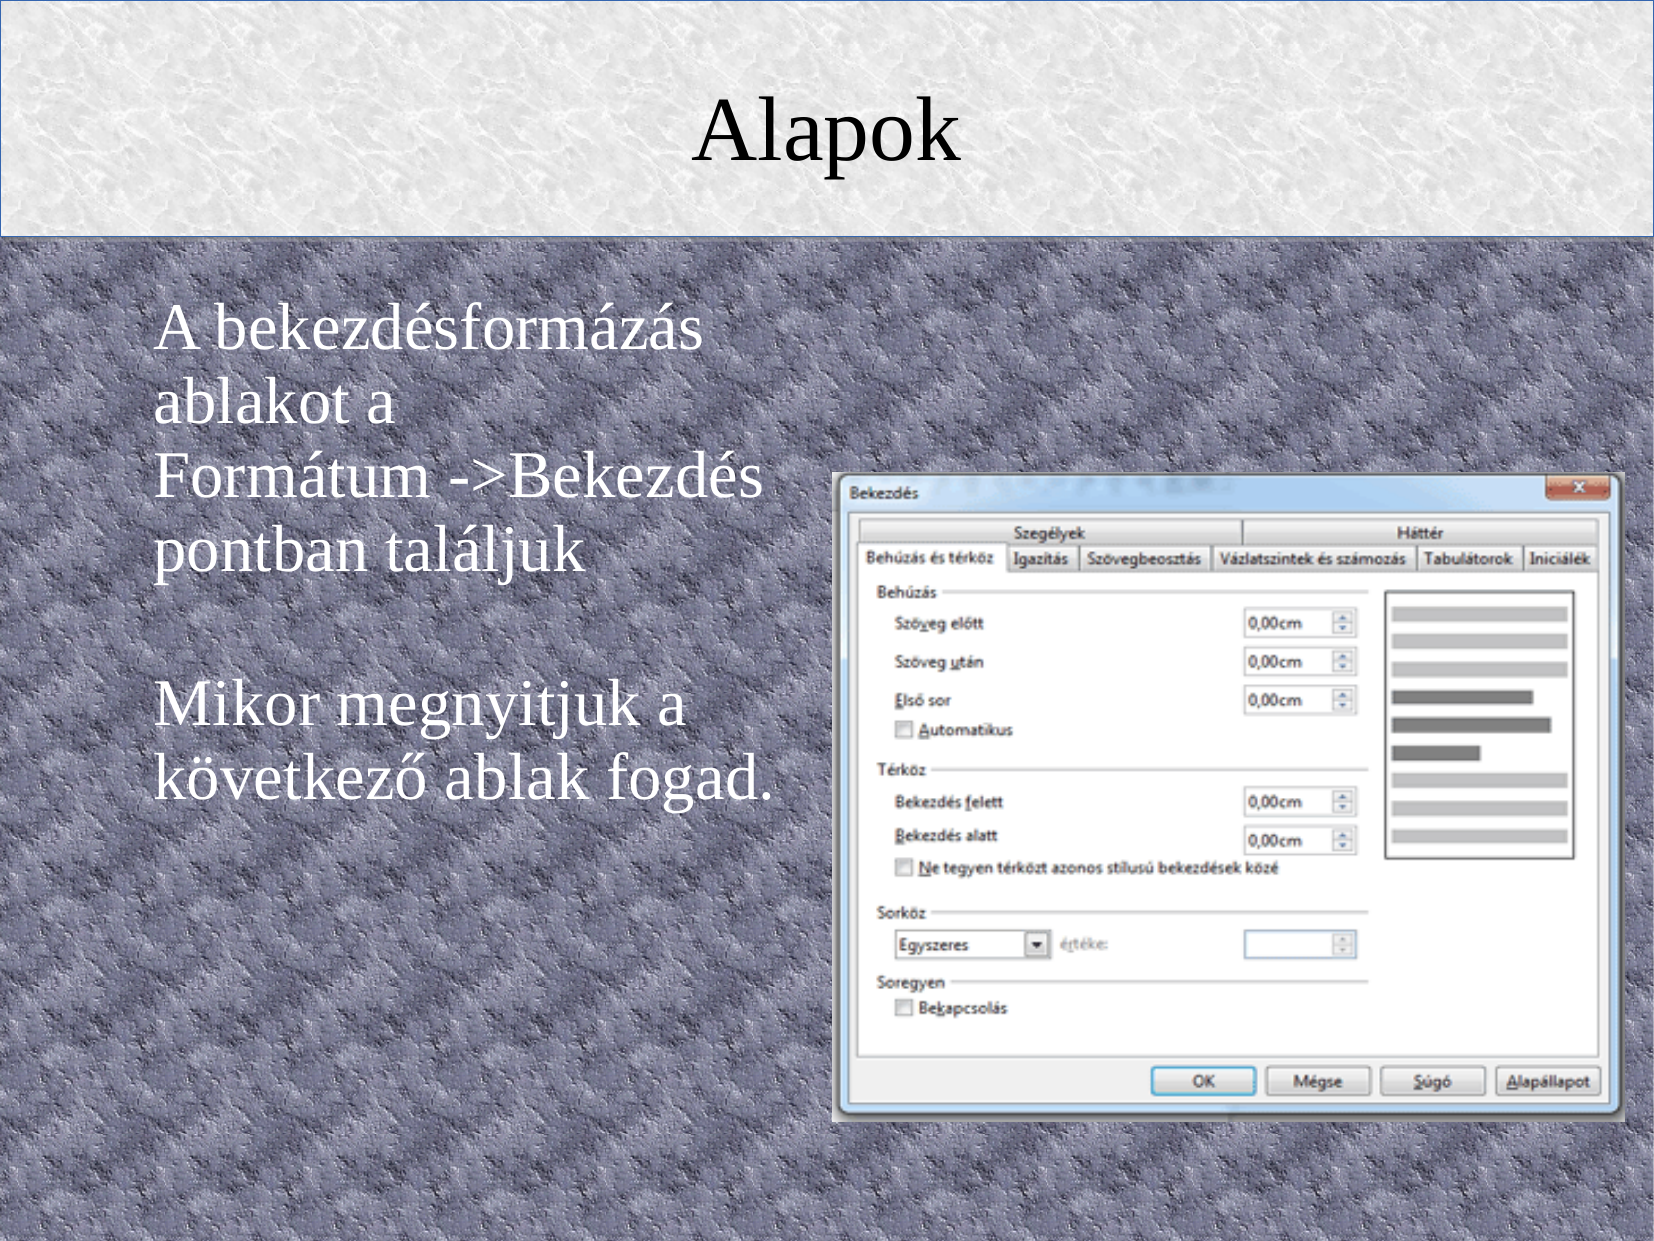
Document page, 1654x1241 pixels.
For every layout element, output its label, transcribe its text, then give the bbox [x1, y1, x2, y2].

list A bekezdésformázás ablakot a Formátum ->Bekezdés pontban találjuk [82, 290, 809, 634]
title Alapok [82, 25, 1571, 233]
picture [0, 237, 1654, 1241]
list Mikor megnyitjuk a következő ablak fogad. [82, 665, 809, 1009]
picture [1, 1, 1653, 236]
